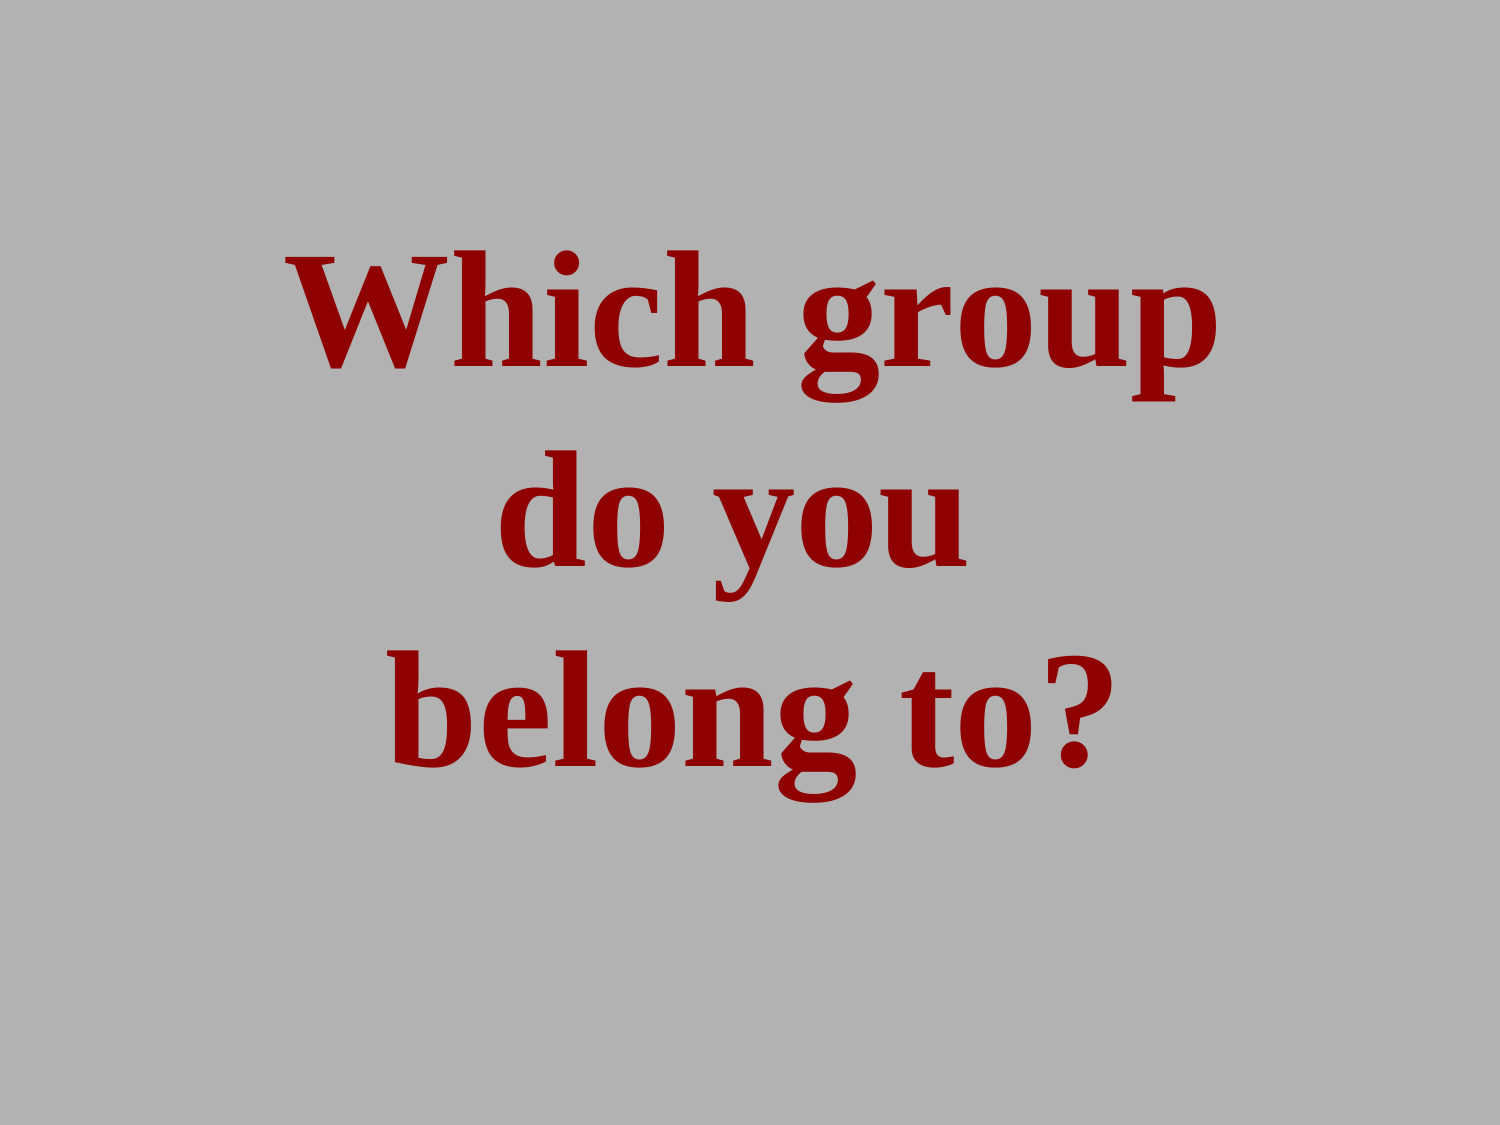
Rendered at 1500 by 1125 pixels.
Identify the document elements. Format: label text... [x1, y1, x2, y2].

text_box Which group do you belong to? [222, 192, 1286, 808]
